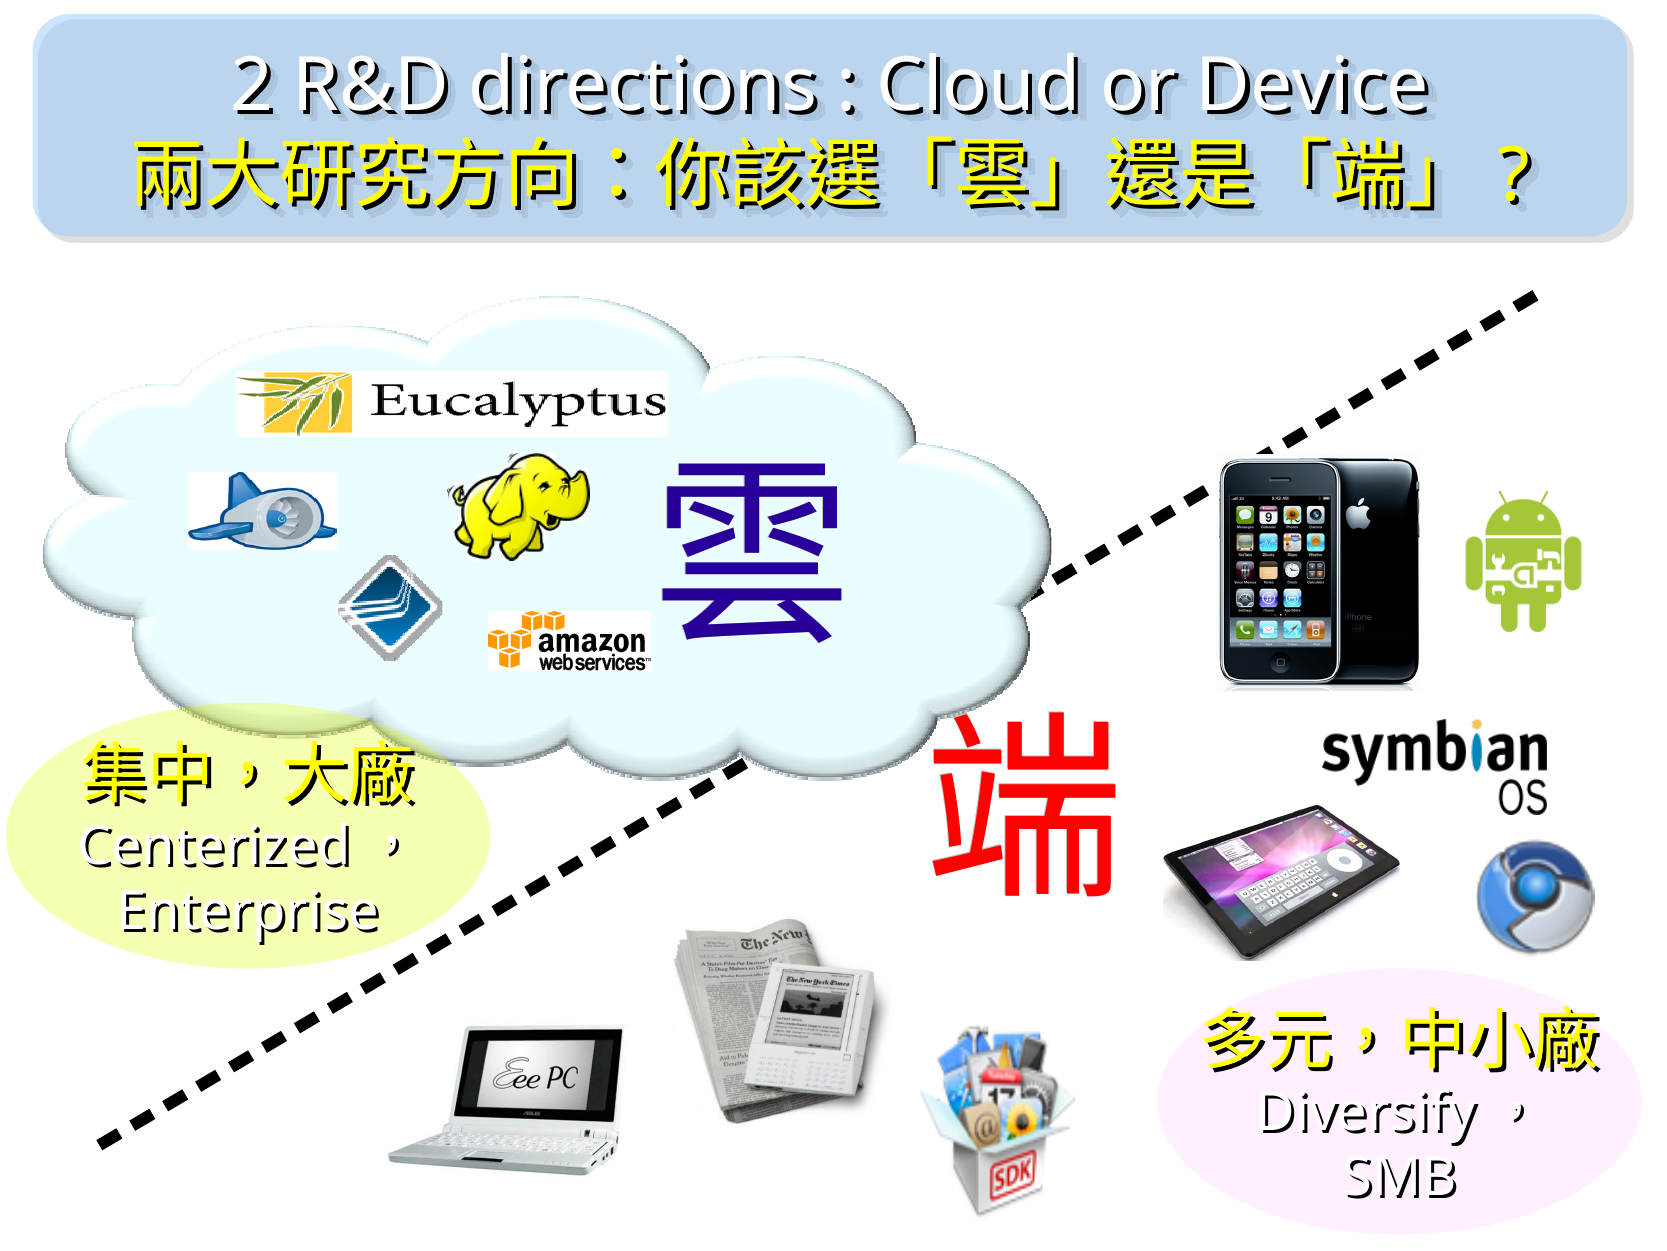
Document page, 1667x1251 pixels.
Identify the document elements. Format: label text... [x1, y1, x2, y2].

picture [383, 1003, 634, 1192]
text_box 雲 [637, 419, 875, 675]
text_box 2 R&D directions : Cloud or Device 兩大研究方向：你該選「雲」還是「端」? [32, 14, 1628, 237]
picture [1216, 454, 1642, 691]
picture [656, 915, 1093, 1223]
text_box 端 [909, 673, 1146, 929]
picture [41, 295, 1052, 781]
text_box 集中，大廠 Centerized， Enterprise [5, 702, 491, 969]
picture [1476, 838, 1595, 957]
picture [1163, 719, 1547, 961]
text_box 多元，中小廠 Diversify， SMB [1157, 968, 1642, 1235]
